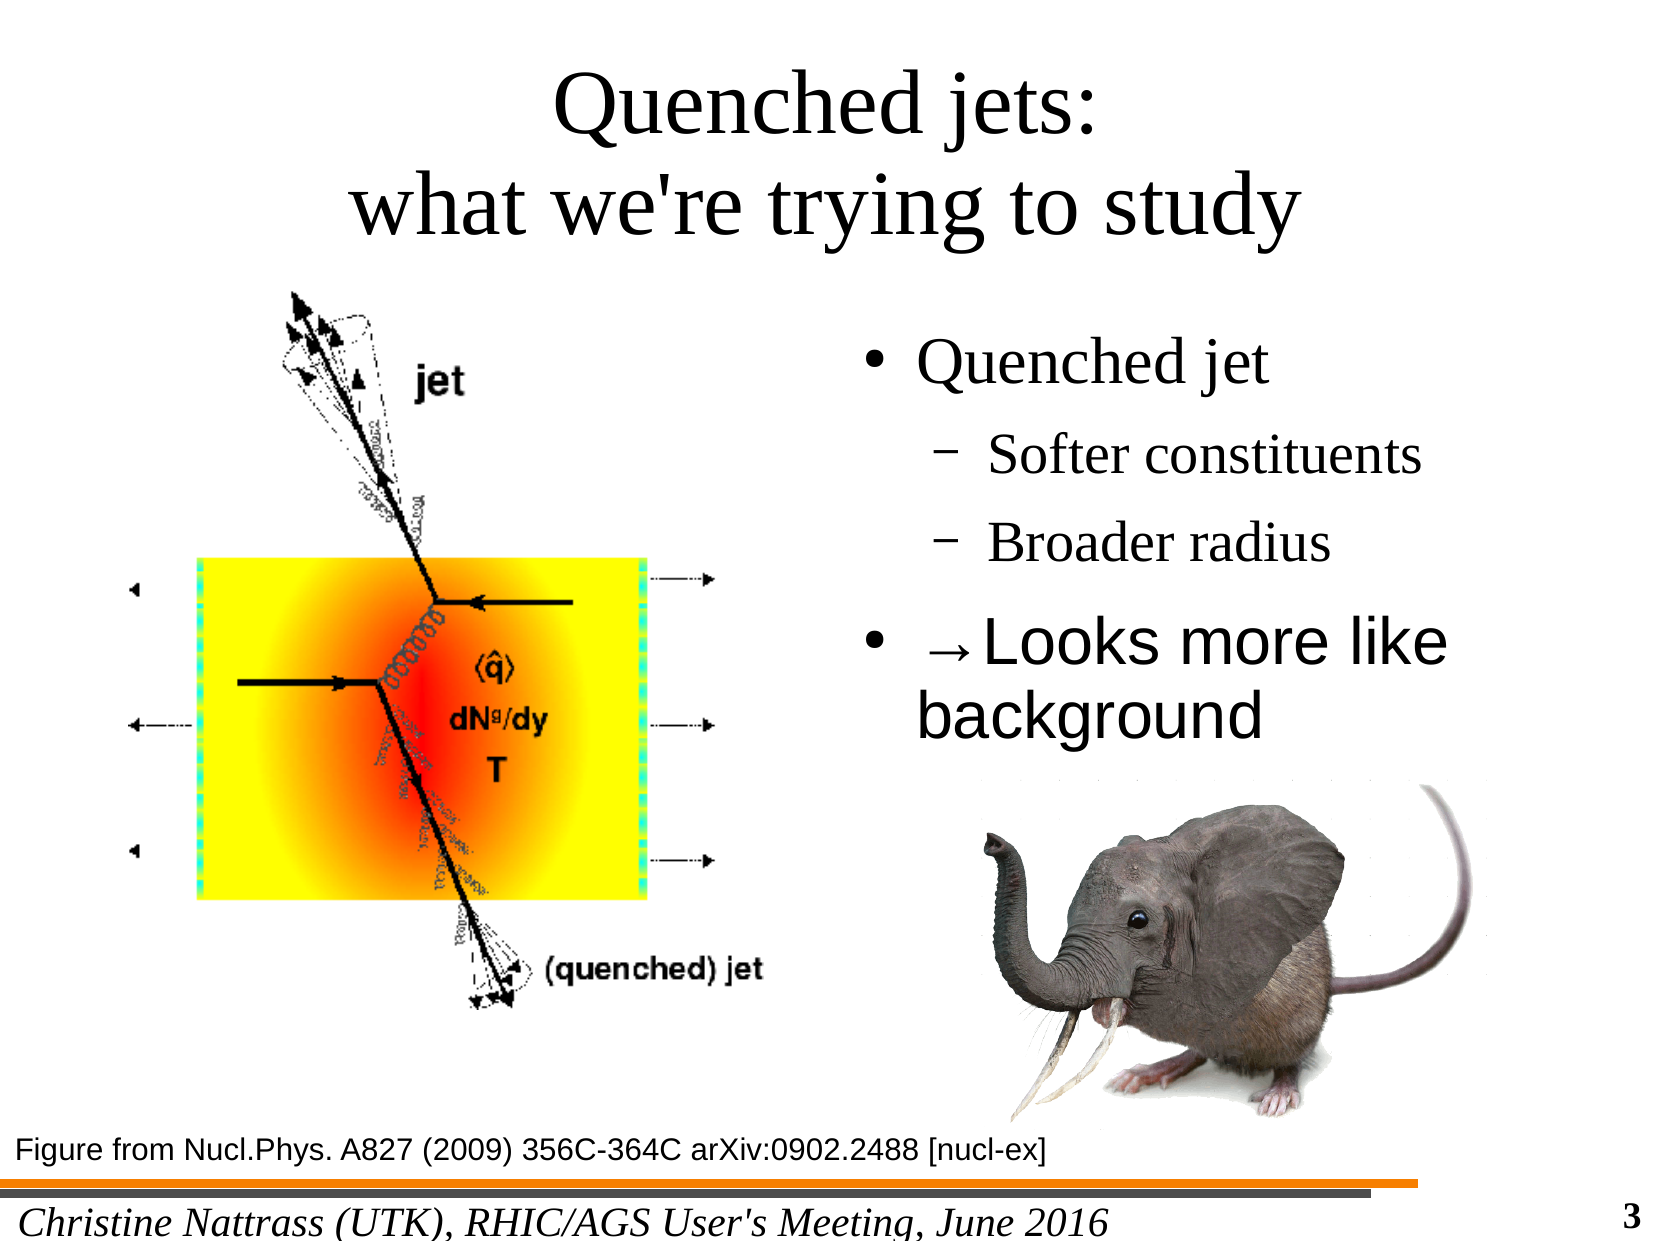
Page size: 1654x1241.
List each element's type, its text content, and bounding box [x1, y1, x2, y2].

picture [942, 645, 1543, 1241]
title Quenched jets: what we're trying to study [82, 49, 1571, 257]
text_box Figure from Nucl.Phys. A827 (2009) 356C-364C arXiv:0902.2488 [nucl-ex] [0, 1125, 942, 1176]
list Quenched jet Softer constituents Broader radius →Looks more like background [845, 323, 1572, 839]
picture [128, 290, 764, 1010]
